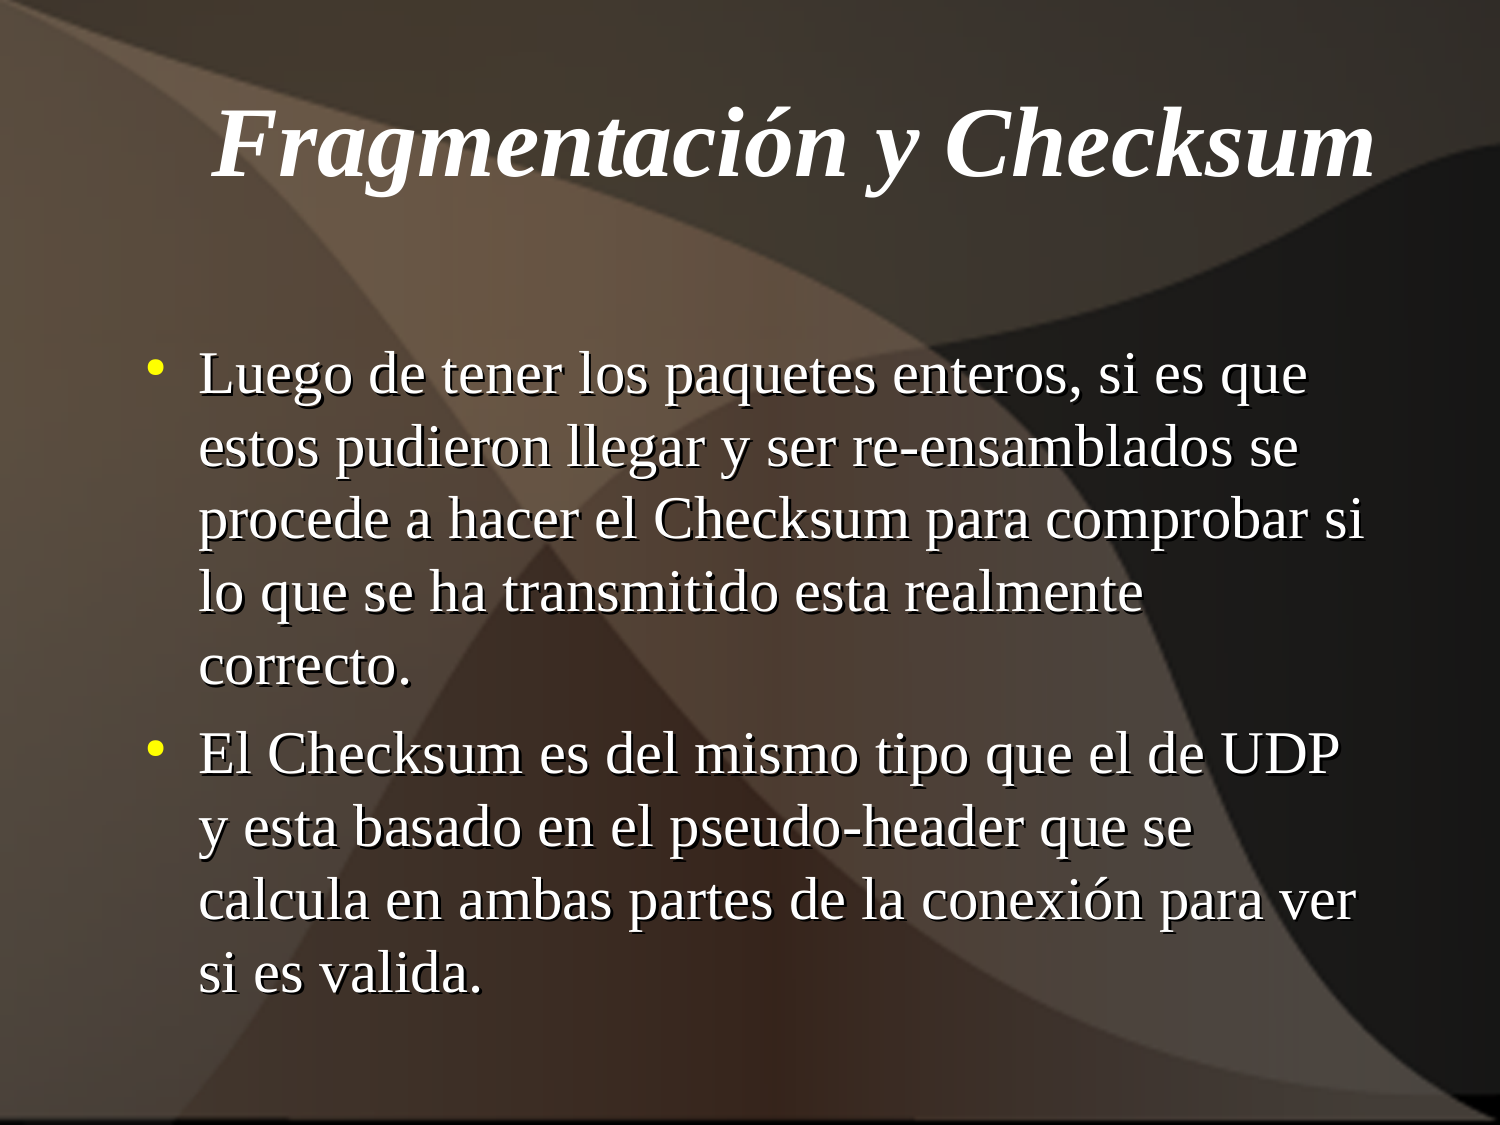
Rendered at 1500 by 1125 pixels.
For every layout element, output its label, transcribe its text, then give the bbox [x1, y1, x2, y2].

text_box Fragmentación y Checksum [161, 82, 1394, 203]
picture [0, 0, 1500, 1125]
list Luego de tener los paquetes enteros, si es que estos pudieron llegar y ser re-ensamblados se procede a hacer el Checksum para comprobar si lo que se ha transmitido esta realmente correcto. El Checksum es del mismo tipo que el de UDP y esta basado en el pseudo-header que se calcula en ambas partes de la conexión para ver si es valida. [112, 324, 1388, 1076]
